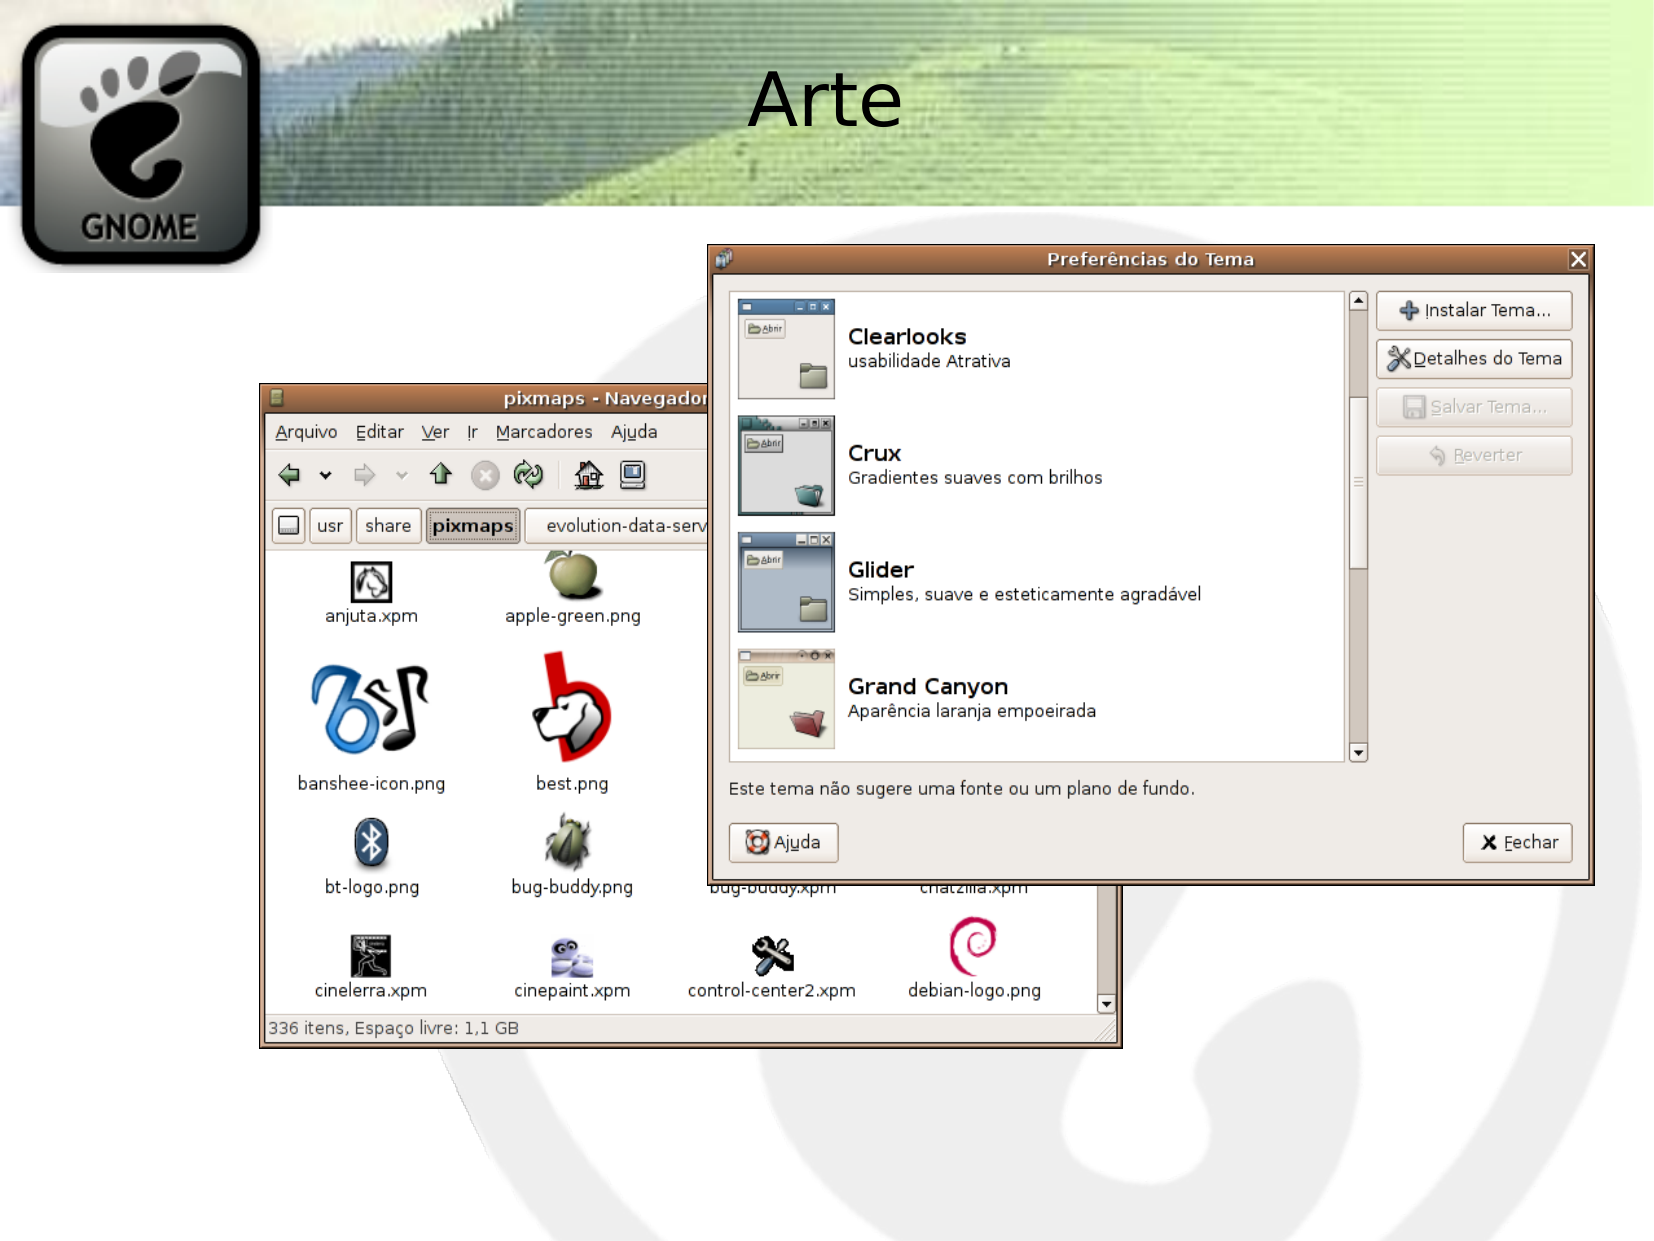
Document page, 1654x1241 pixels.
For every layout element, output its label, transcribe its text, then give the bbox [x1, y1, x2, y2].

title Arte [0, 0, 1653, 206]
picture [0, 0, 1654, 1241]
